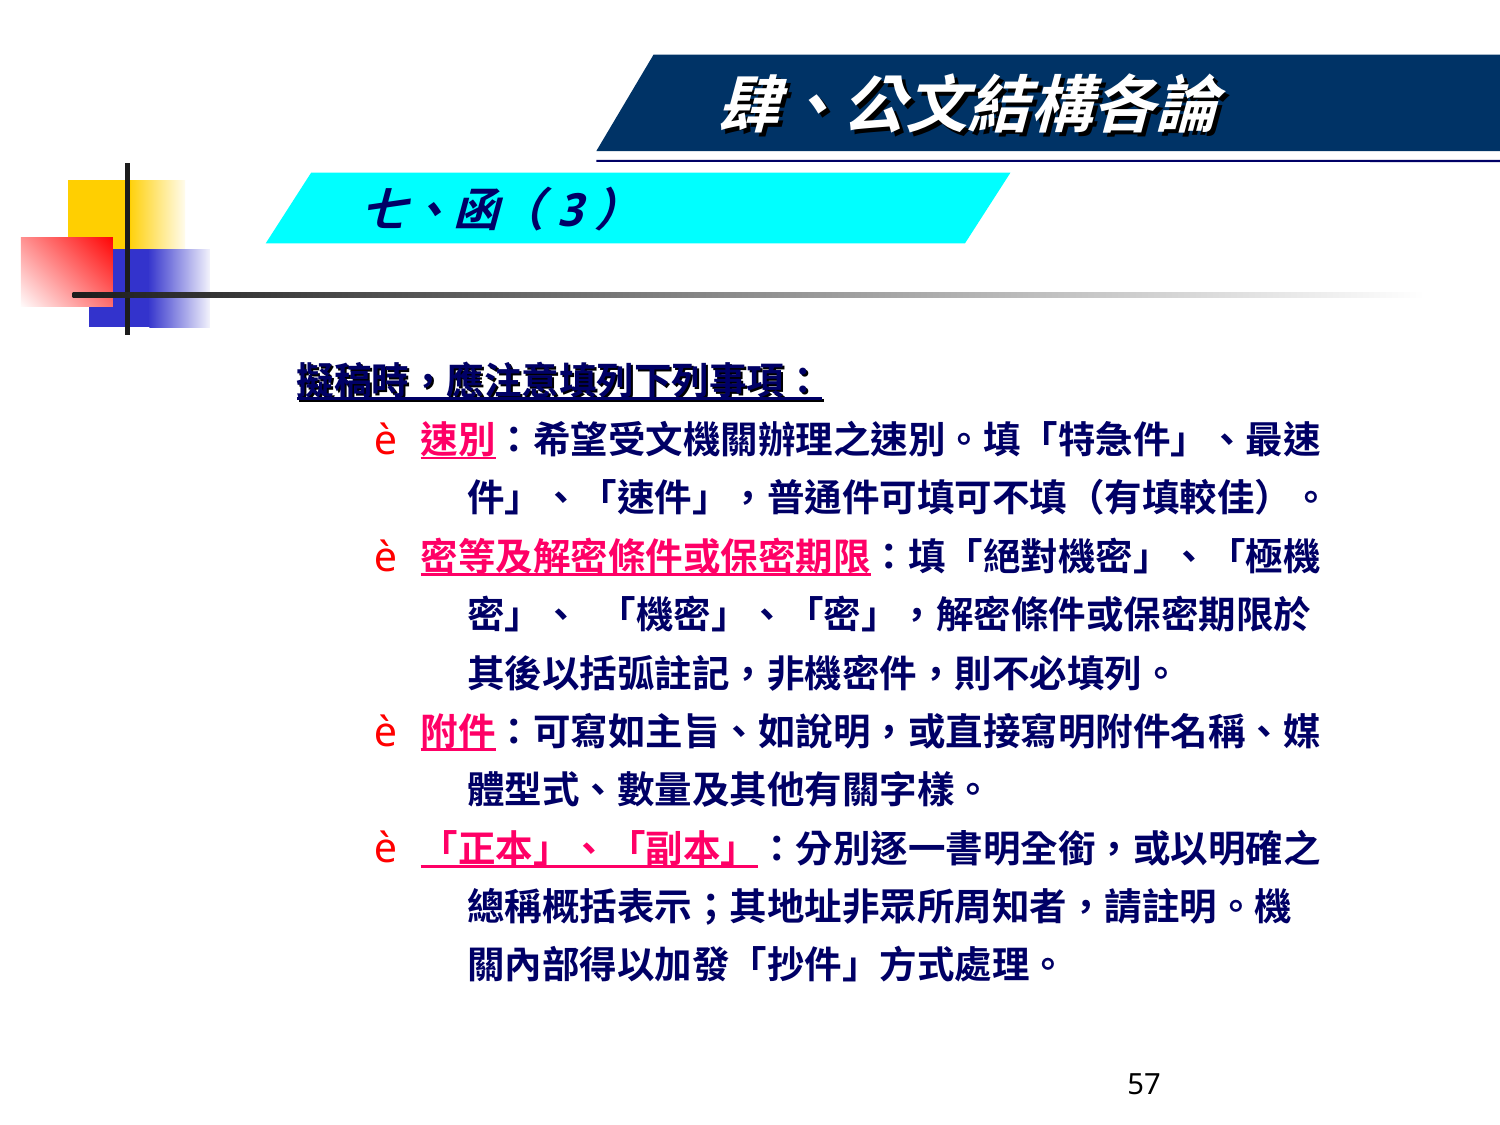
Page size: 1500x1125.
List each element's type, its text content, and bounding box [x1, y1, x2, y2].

text_box <編號> [1112, 1037, 1426, 1113]
text_box 七、函（3） [265, 172, 1011, 244]
text_box 肆、公文結構各論 [596, 54, 1500, 152]
text_box 擬稿時，應注意填列下列事項： 速別：希望受文機關辦理之速別。填「特急件」、最速件」、「速件」，普通件可填可不填（有填較佳）。 密等及解密條件或保密期限：填「絕對機密」、「極機密」、 「機密」、「密」，解密條件或保密期限於其後以括弧註記，非機密件，則不必填列。 附件：可寫如主旨、如說明，或直接寫明附件名稱、媒體型式、數量及其他有關字樣。 「正本」、「副本」：分別逐一書明全銜，或以明確之總稱概括表示；其地址非眾所周知者，請註明。機關內部得以加發「抄件」方式處理。 [209, 337, 1337, 1005]
